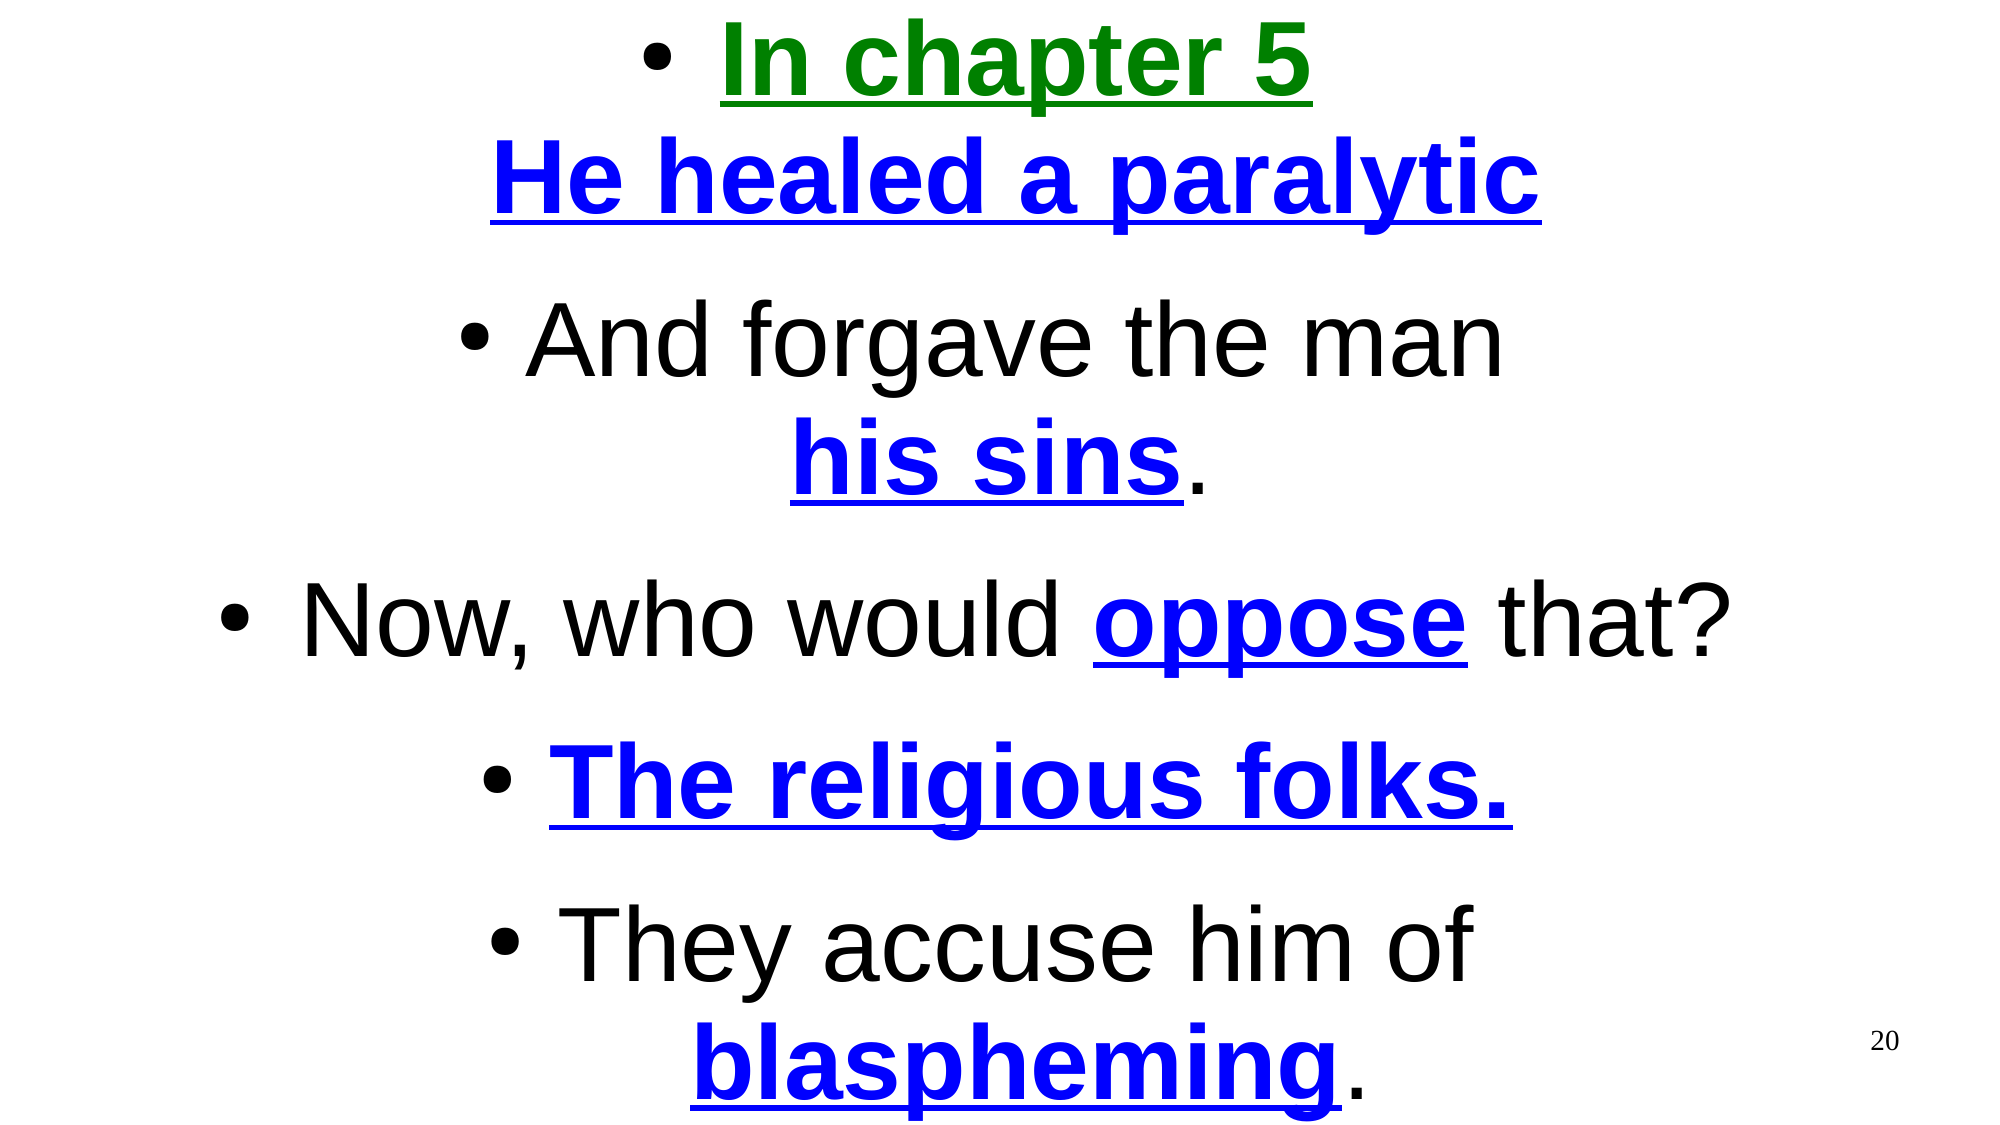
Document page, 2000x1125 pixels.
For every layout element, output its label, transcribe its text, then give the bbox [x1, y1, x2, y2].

list In chapter 5 He healed a paralytic And forgave the man his sins. Now, who would oppose that? The religious folks. They accuse him of blaspheming. [0, 0, 1996, 1123]
